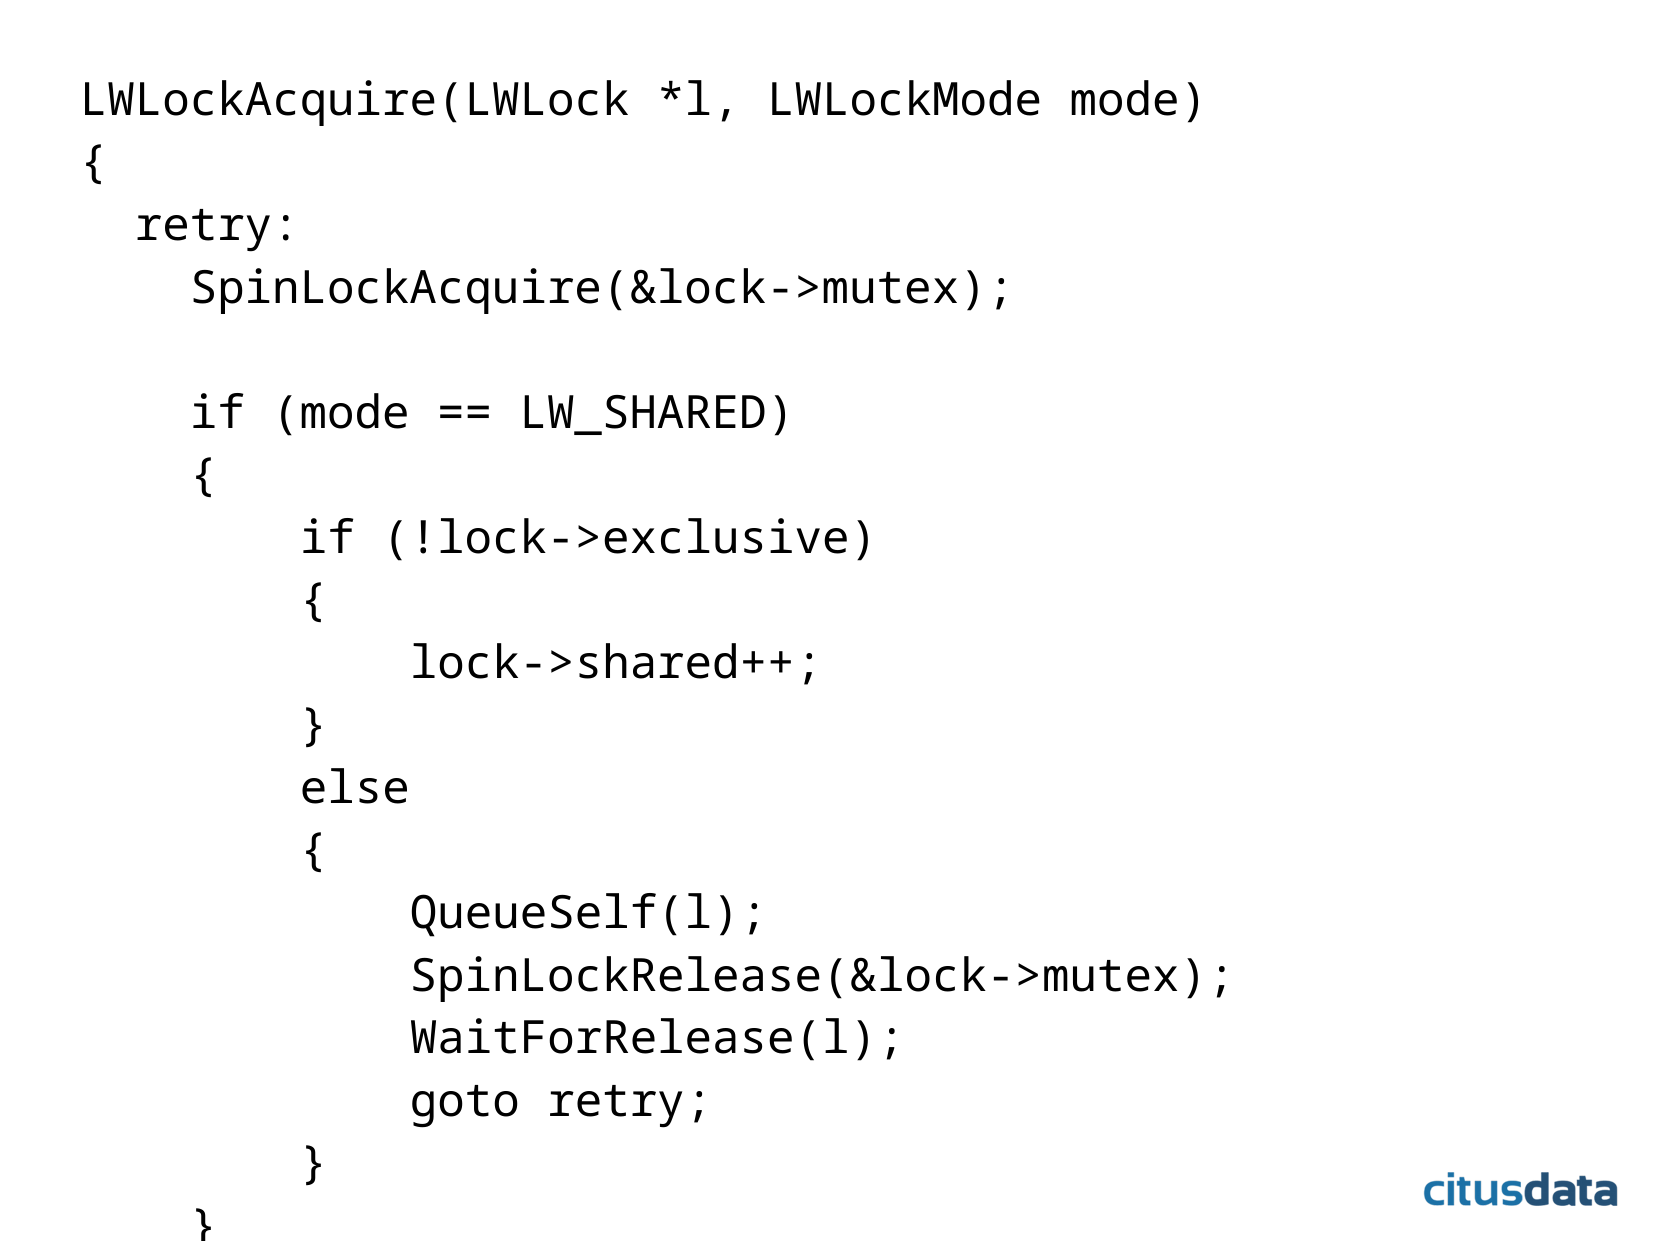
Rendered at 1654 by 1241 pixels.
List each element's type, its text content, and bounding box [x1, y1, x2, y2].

text_box LWLockAcquire(LWLock *l, LWLockMode mode​) { retry: SpinLockAcquire(&lock->mutex); if (mode == LW_SHARED) { if (!lock->exclusive) { lock->shared++; } else { QueueSelf(l); SpinLockRelease(&lock->mutex); WaitForRelease(l); goto retry; } } ... SpinLockRelease(&lock->mutex); } [64, 59, 1654, 1185]
picture [1420, 1185, 1622, 1209]
